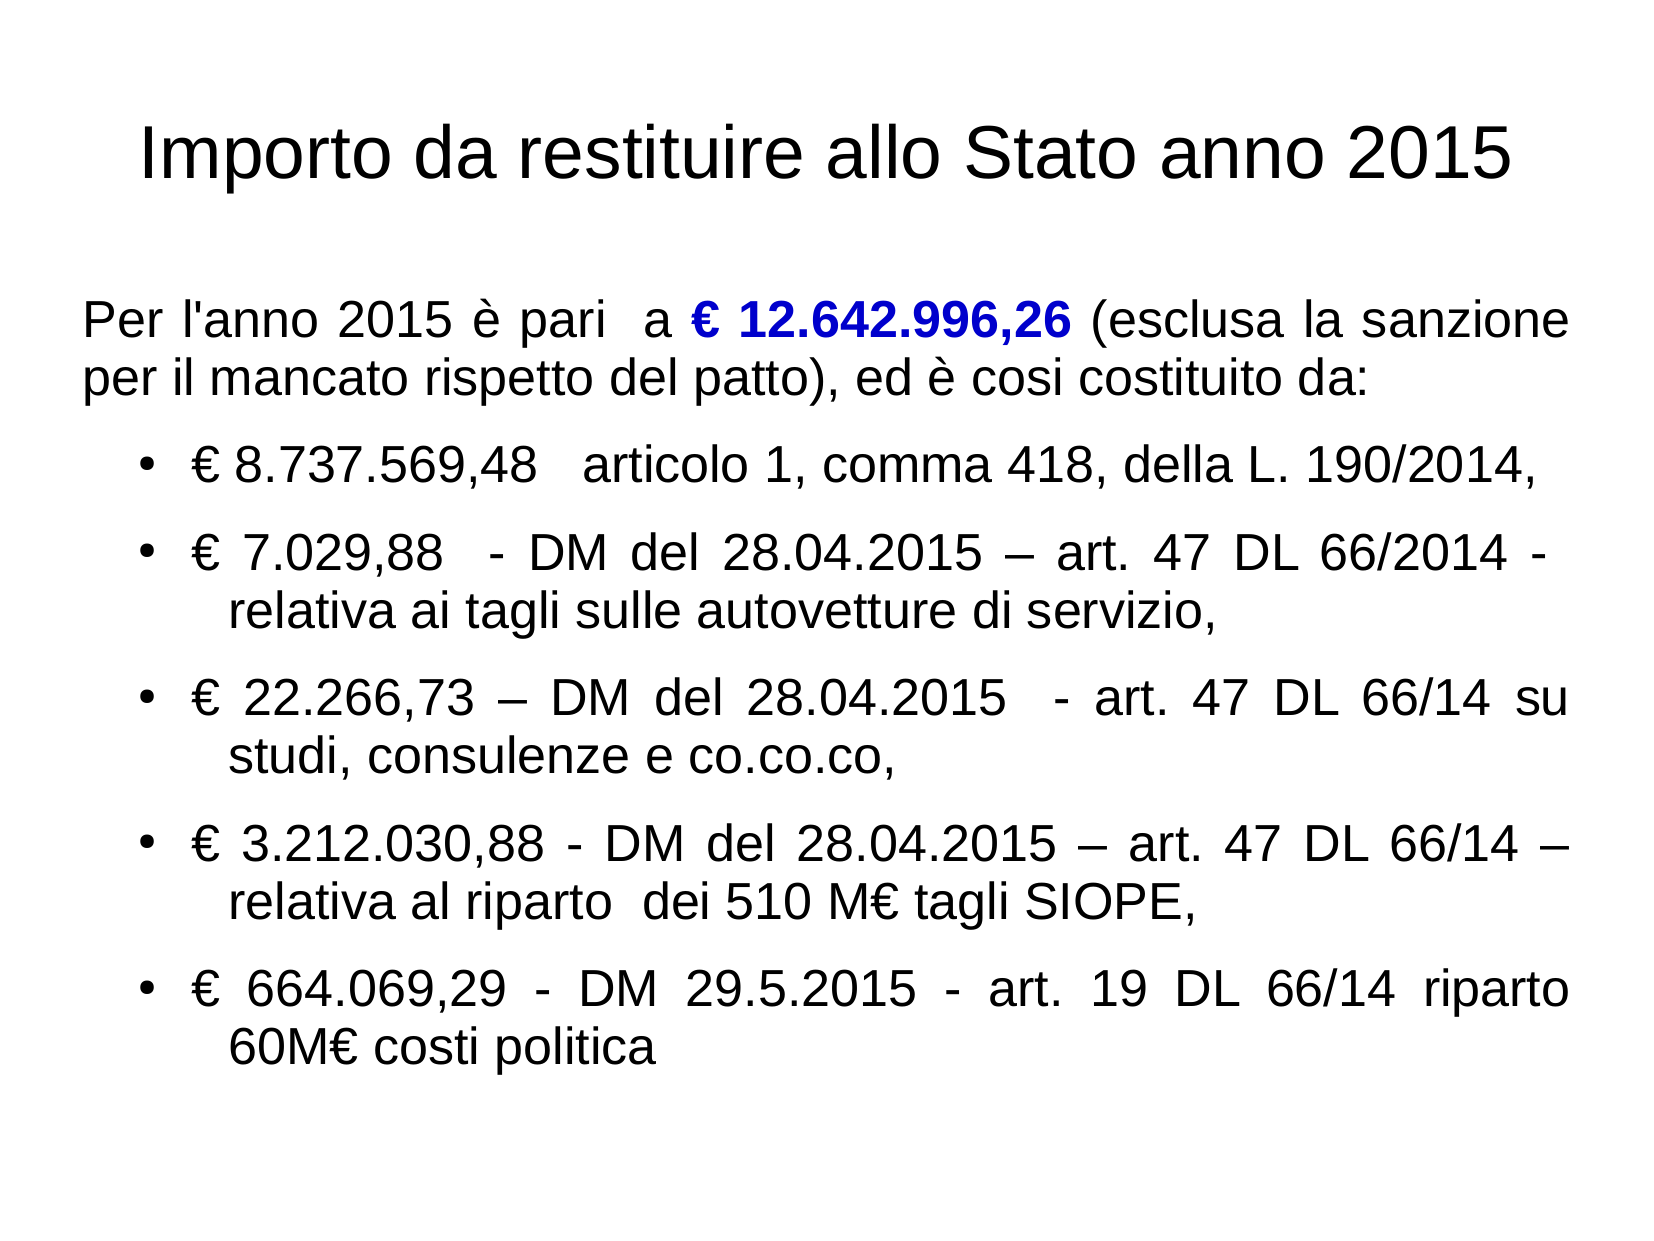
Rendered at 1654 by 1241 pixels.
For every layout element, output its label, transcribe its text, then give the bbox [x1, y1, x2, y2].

list Per l'anno 2015 è pari a € 12.642.996,26 (esclusa la sanzione per il mancato rispetto del patto), ed è cosi costituito da: € 8.737.569,48 articolo 1, comma 418, della L. 190/2014, € 7.029,88 - DM del 28.04.2015 – art. 47 DL 66/2014 - relativa ai tagli sulle autovetture di servizio, € 22.266,73 – DM del 28.04.2015 - art. 47 DL 66/14 su studi, consulenze e co.co.co, € 3.212.030,88 - DM del 28.04.2015 – art. 47 DL 66/14 – relativa al riparto dei 510 M€ tagli SIOPE, € 664.069,29 - DM 29.5.2015 - art. 19 DL 66/14 riparto 60M€ costi politica [82, 290, 1571, 1169]
title Importo da restituire allo Stato anno 2015 [82, 49, 1571, 257]
